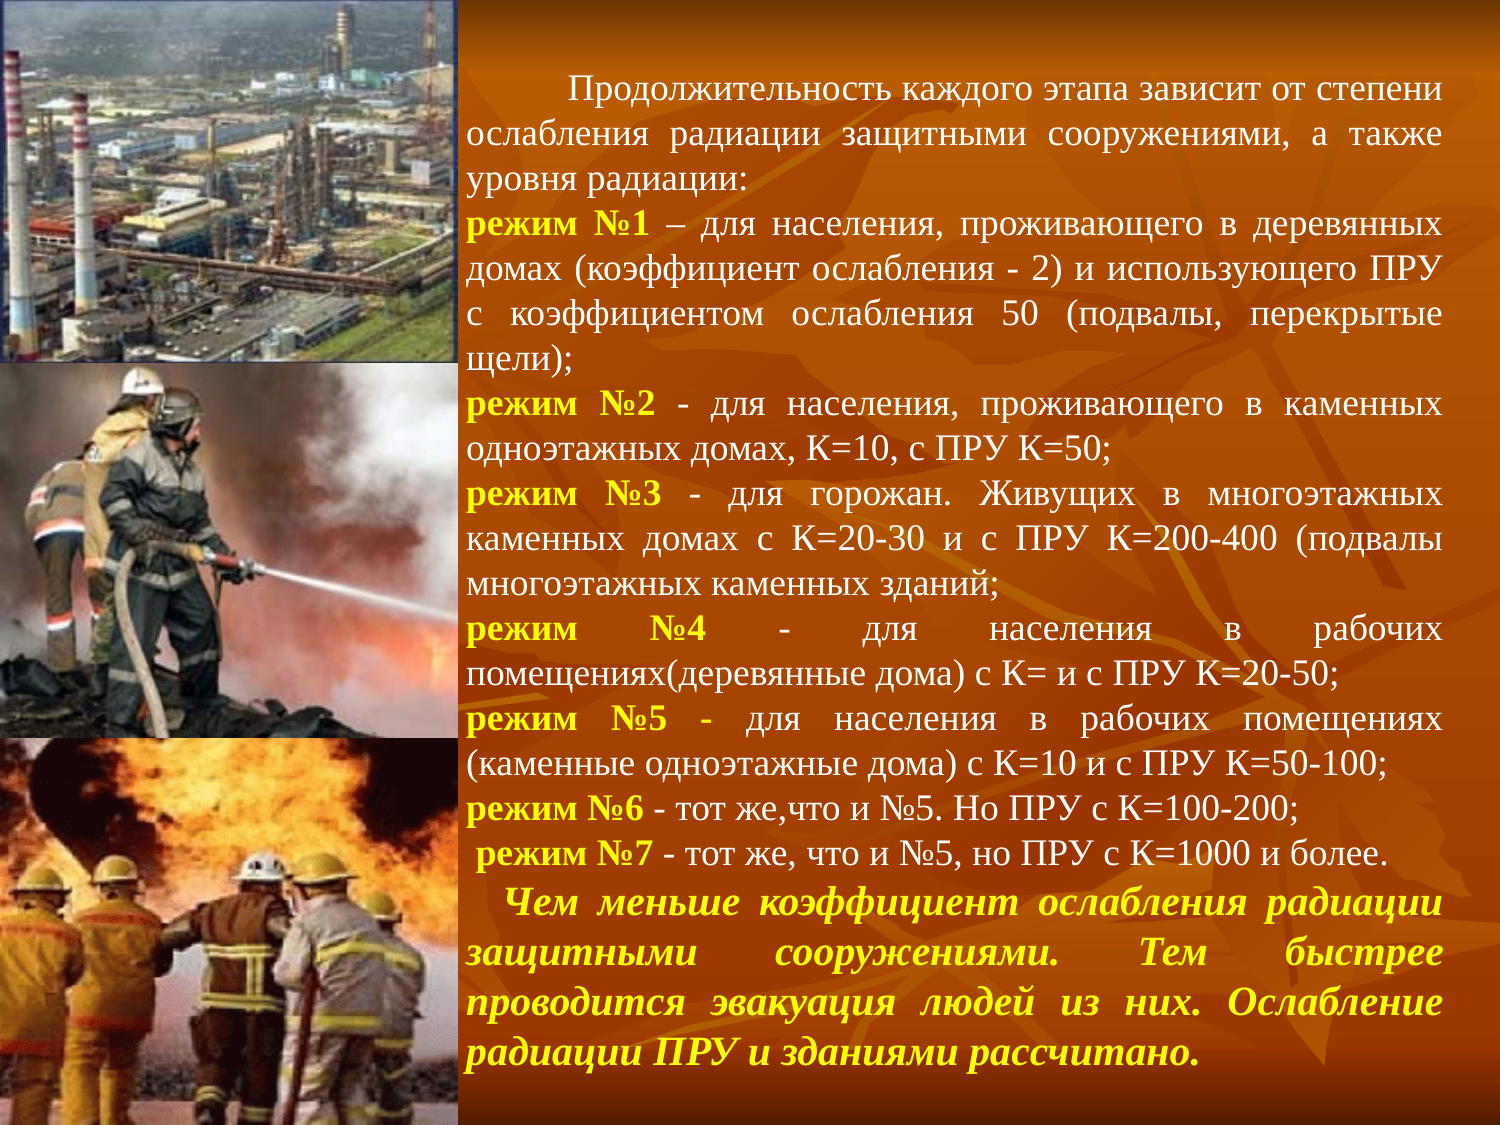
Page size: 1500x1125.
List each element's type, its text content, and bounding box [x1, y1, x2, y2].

picture [0, 0, 458, 1125]
text_box Продолжительность каждого этапа зависит от степени ослабления радиации защитными сооружениями, а также уровня радиации: режим №1 – для населения, проживающего в деревянных домах (коэффициент ослабления - 2) и использующего ПРУ с коэффициентом ослабления 50 (подвалы, перекрытые щели); режим №2 - для населения, проживающего в каменных одноэтажных домах, К=10, с ПРУ К=50; режим №3 - для горожан. Живущих в многоэтажных каменных домах с К=20-30 и с ПРУ К=200-400 (подвалы многоэтажных каменных зданий; режим №4 - для населения в рабочих помещениях(деревянные дома) с К= и с ПРУ К=20-50; режим №5 - для населения в рабочих помещениях (каменные одноэтажные дома) с К=10 и с ПРУ К=50-100; режим №6 - тот же,что и №5. Но ПРУ с К=100-200; режим №7 - тот же, что и №5, но ПРУ с К=1000 и более. Чем меньше коэффициент ослабления радиации защитными сооружениями. Тем быстрее проводится эвакуация людей из них. Ослабление радиации ПРУ и зданиями рассчитано. [458, 10, 1459, 1092]
